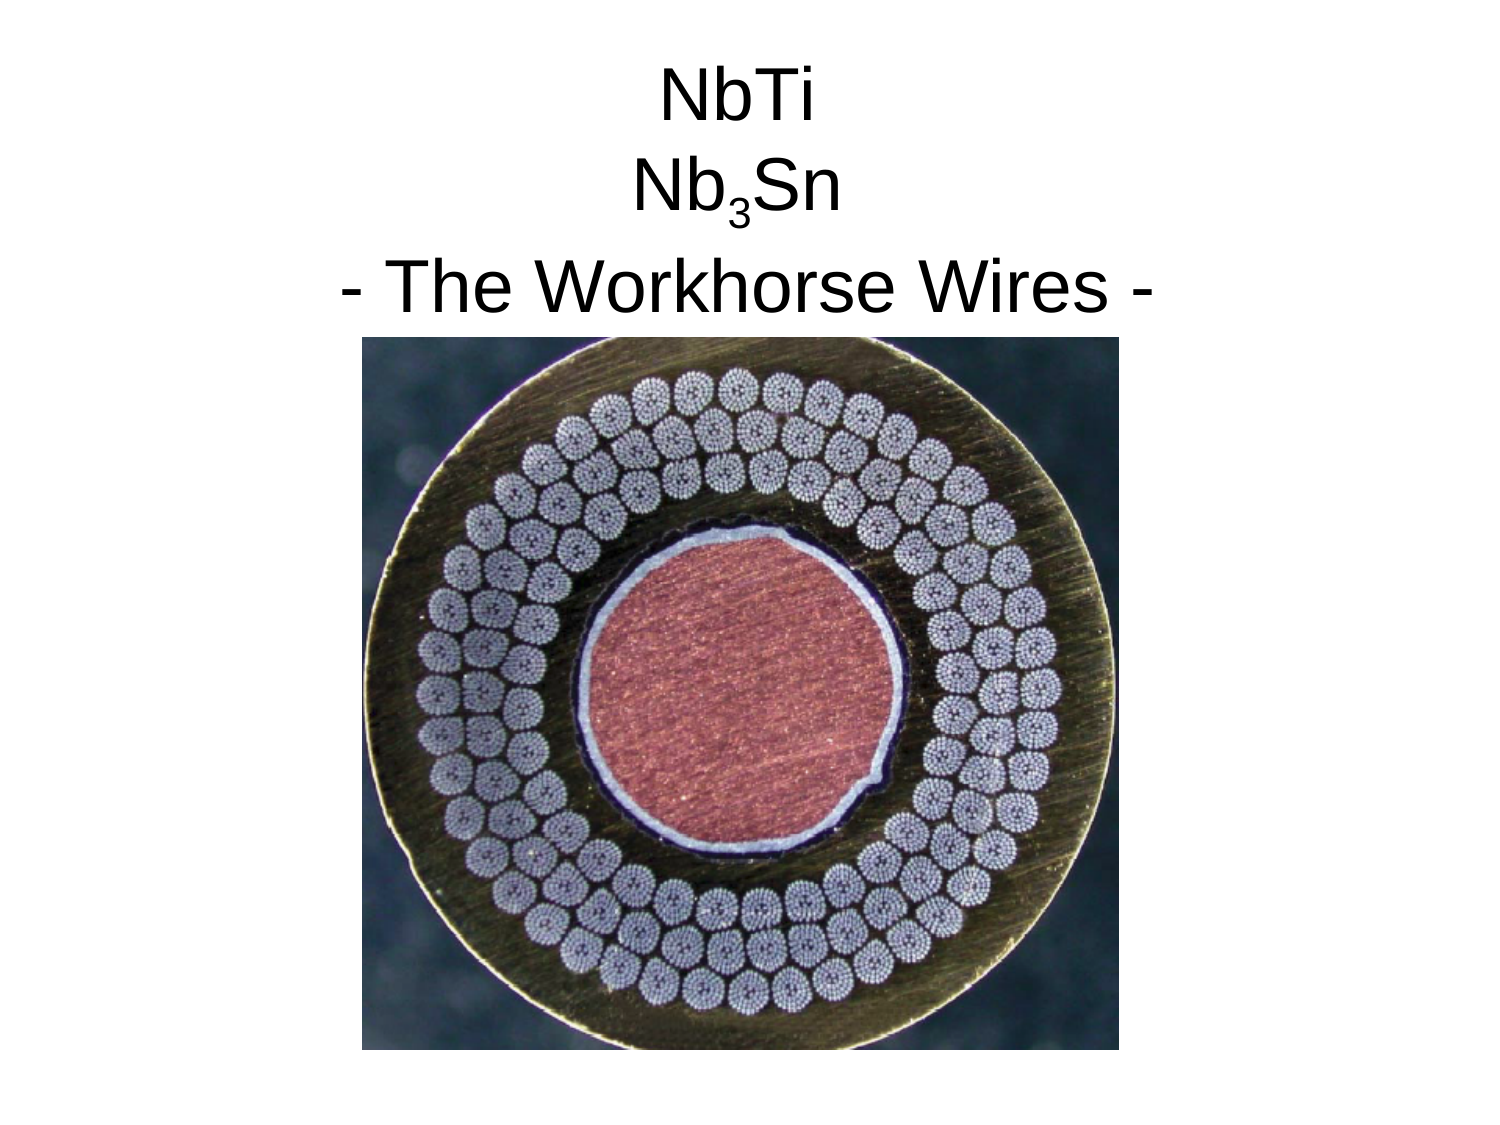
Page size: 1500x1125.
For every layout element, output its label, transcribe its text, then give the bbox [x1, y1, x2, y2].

text_box NbTi Nb3Sn - The Workhorse Wires - [187, 37, 1288, 336]
picture [362, 337, 1119, 1051]
